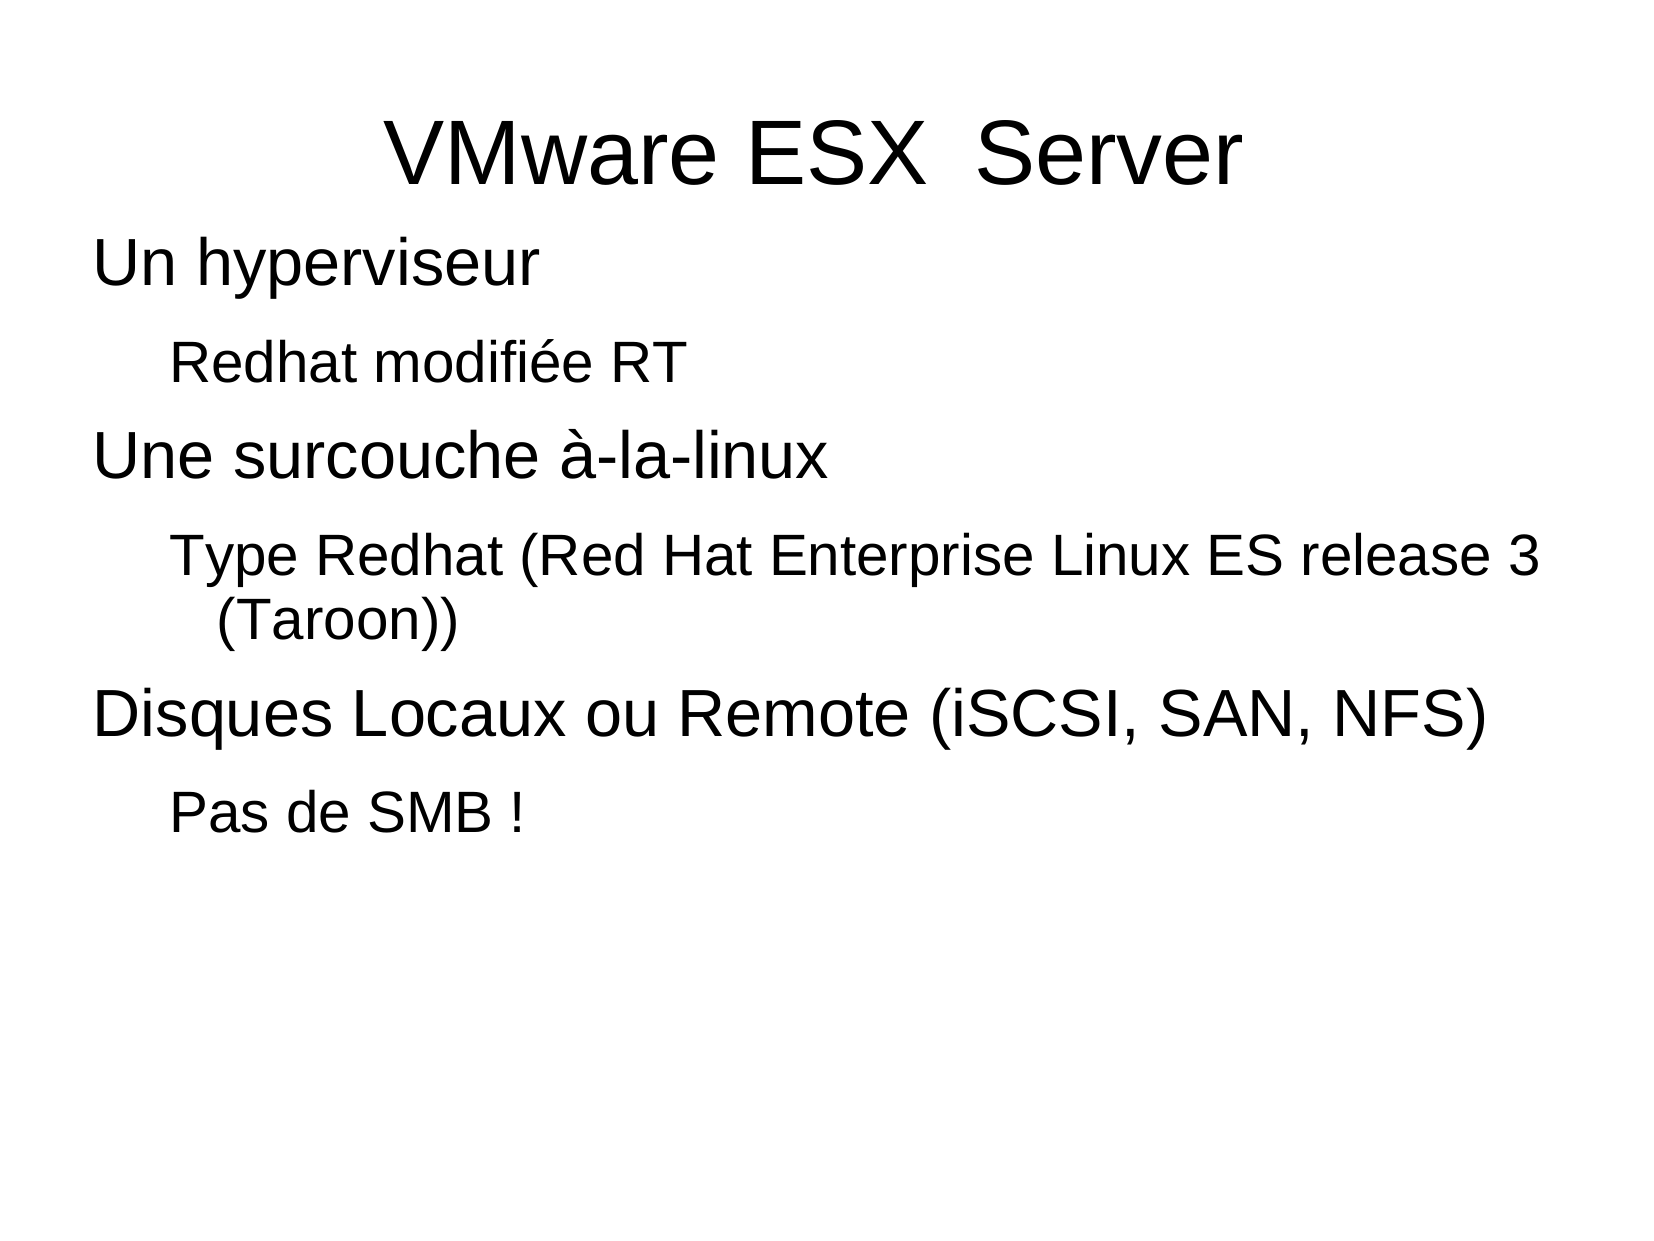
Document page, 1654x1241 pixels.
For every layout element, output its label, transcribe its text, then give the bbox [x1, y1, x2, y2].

list Un hyperviseur Redhat modifiée RT Une surcouche à-la-linux Type Redhat (Red Hat Enterprise Linux ES release 3 (Taroon)) Disques Locaux ou Remote (iSCSI, SAN, NFS) Pas de SMB ! [75, 225, 1564, 1044]
title VMware ESX Server [82, 49, 1571, 257]
